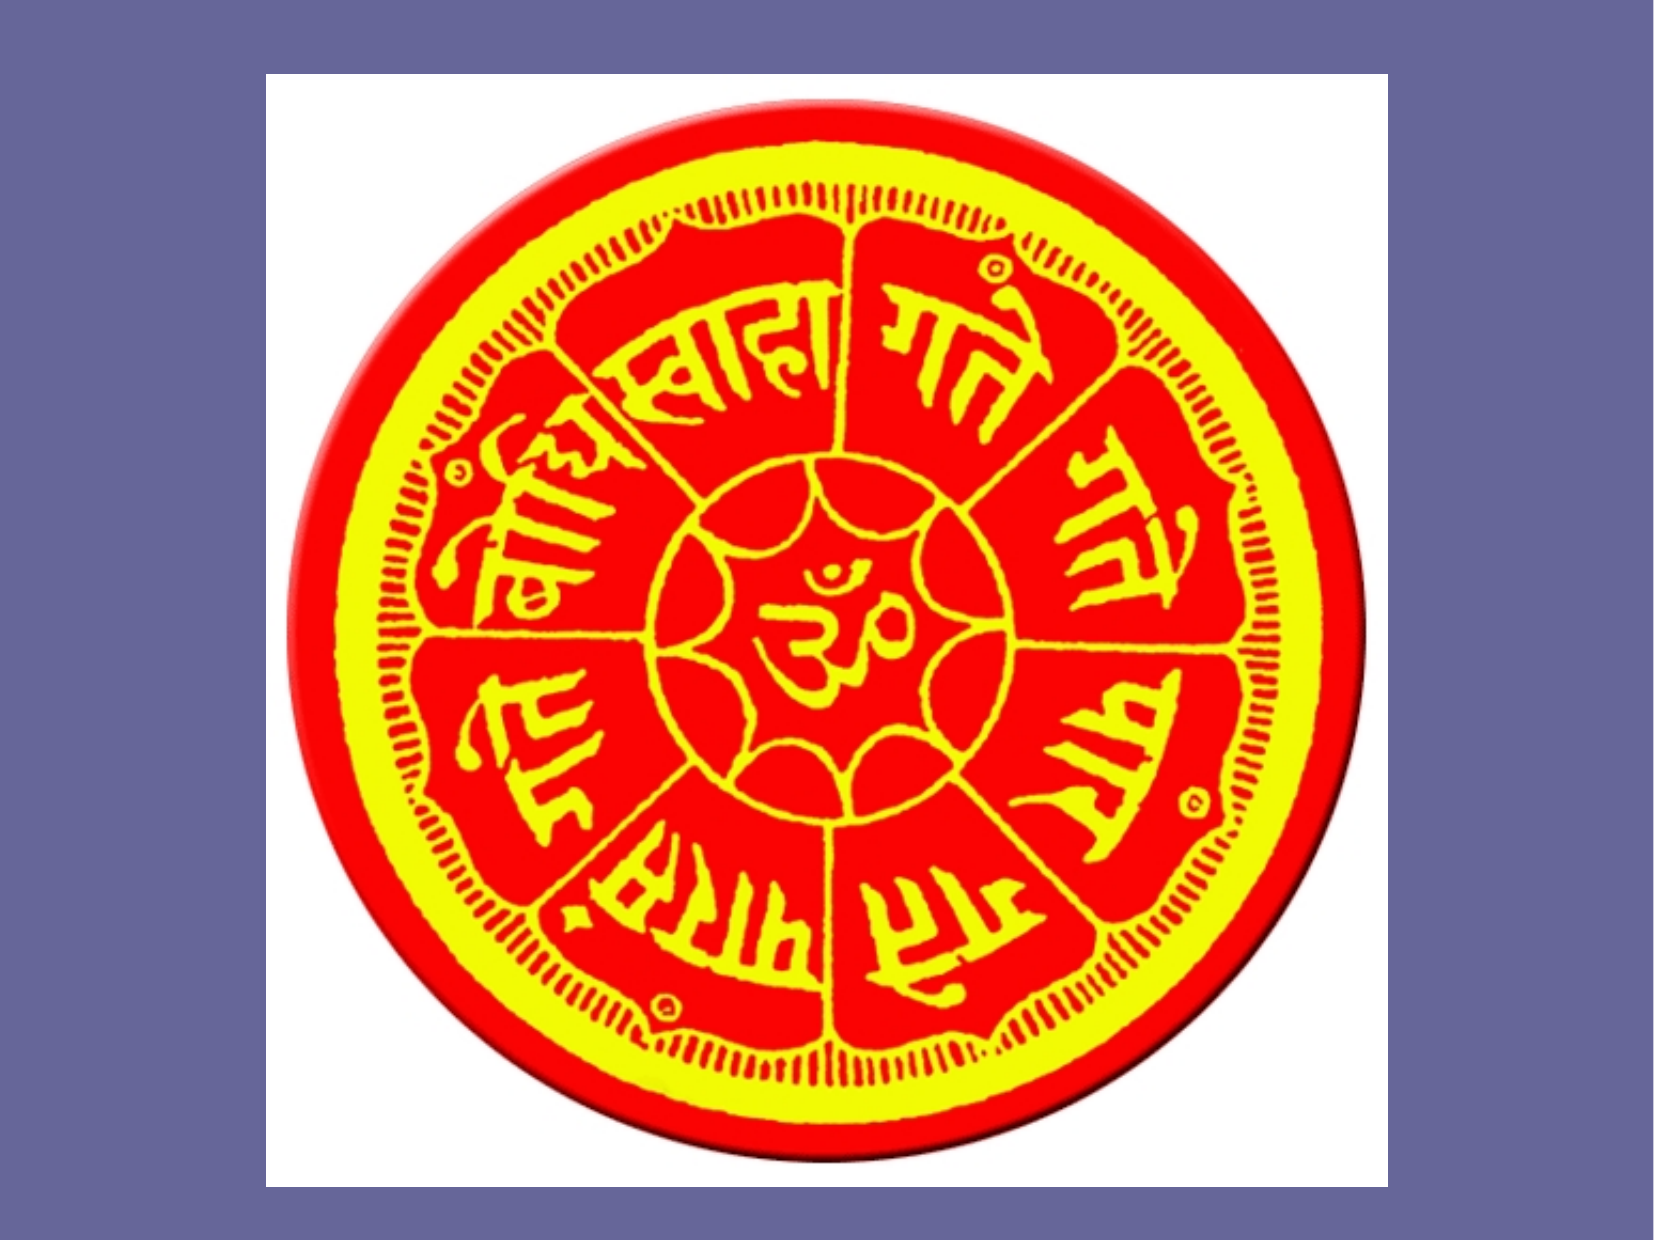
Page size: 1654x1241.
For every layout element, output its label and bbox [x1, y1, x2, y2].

picture [266, 74, 1388, 1187]
